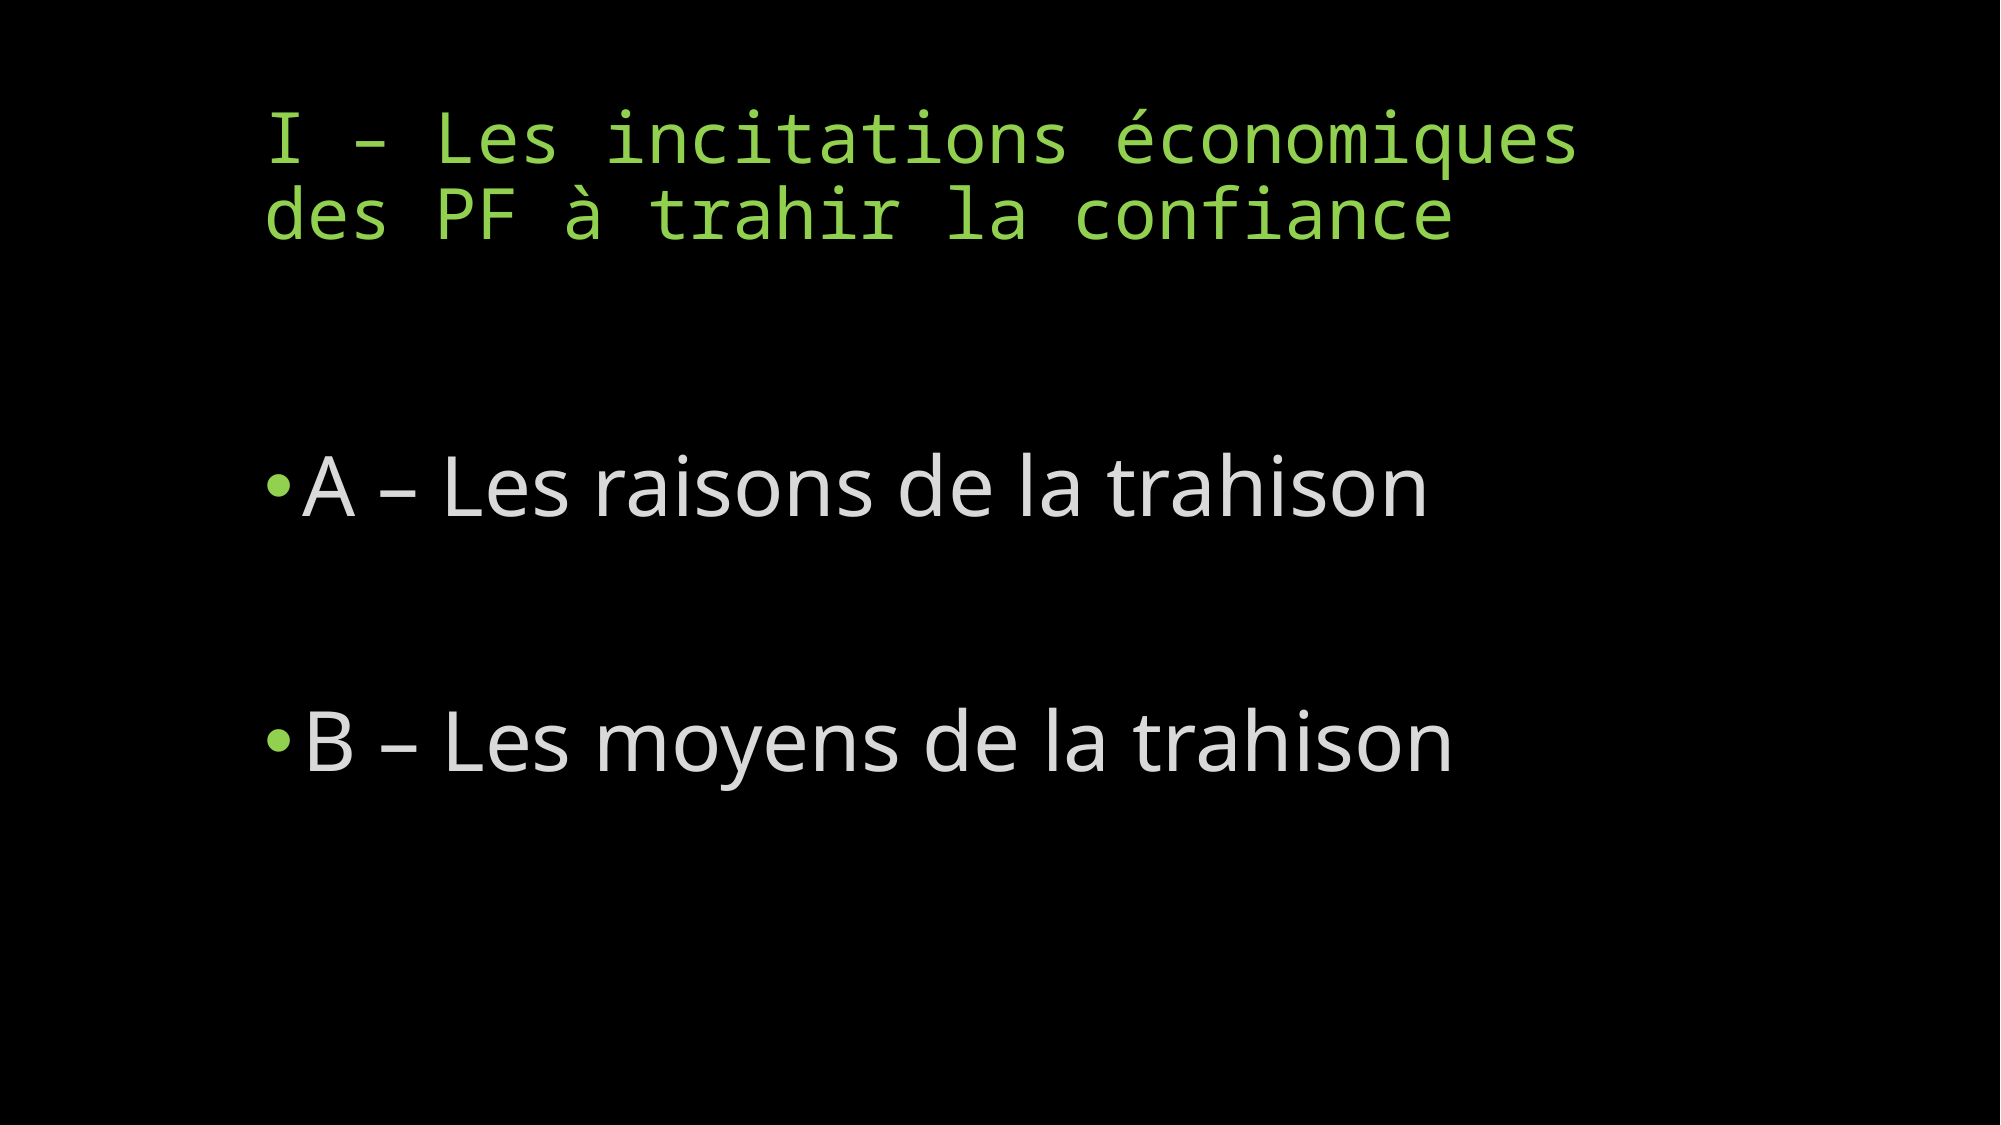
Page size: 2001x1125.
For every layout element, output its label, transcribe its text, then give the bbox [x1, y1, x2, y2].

title I – Les incitations économiques des PF à trahir la confiance [249, 75, 1750, 263]
list A – Les raisons de la trahison B – Les moyens de la trahison [249, 299, 1750, 1000]
